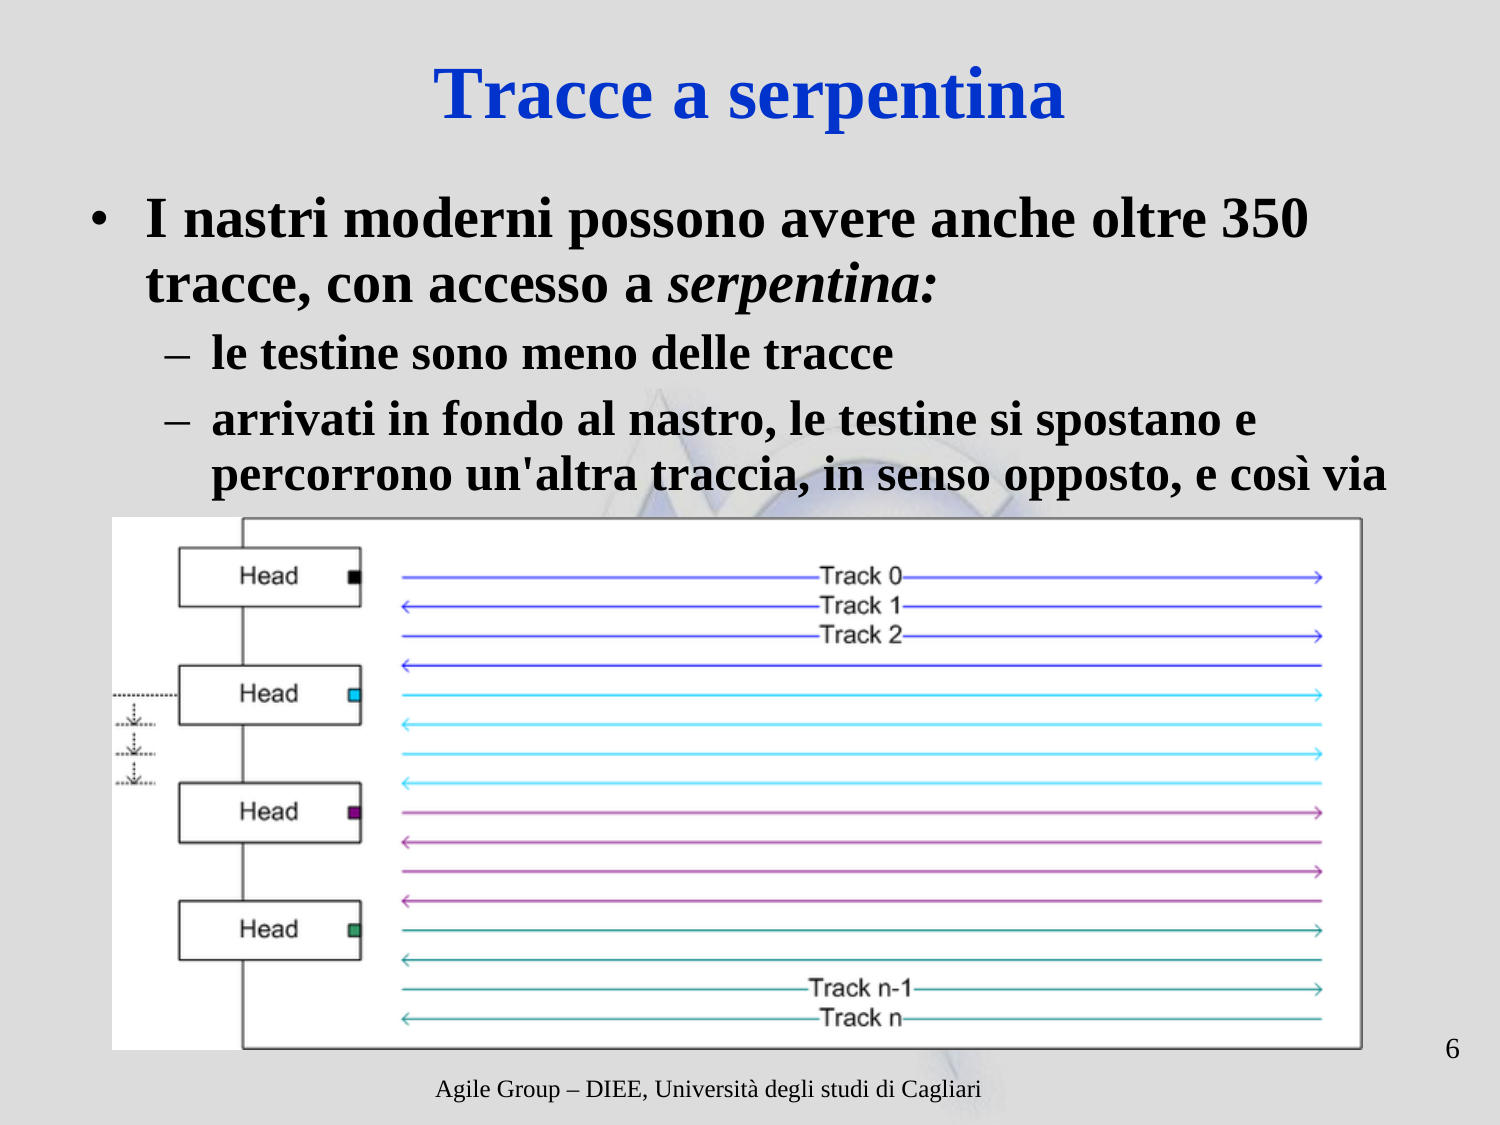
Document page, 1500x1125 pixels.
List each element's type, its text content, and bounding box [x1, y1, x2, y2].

list I nastri moderni possono avere anche oltre 350 tracce, con accesso a serpentina: le testine sono meno delle tracce arrivati in fondo al nastro, le testine si spostano e percorrono un'altra traccia, in senso opposto, e così via [74, 177, 1463, 509]
picture [0, 0, 1500, 1125]
title Tracce a serpentina [112, 12, 1388, 175]
